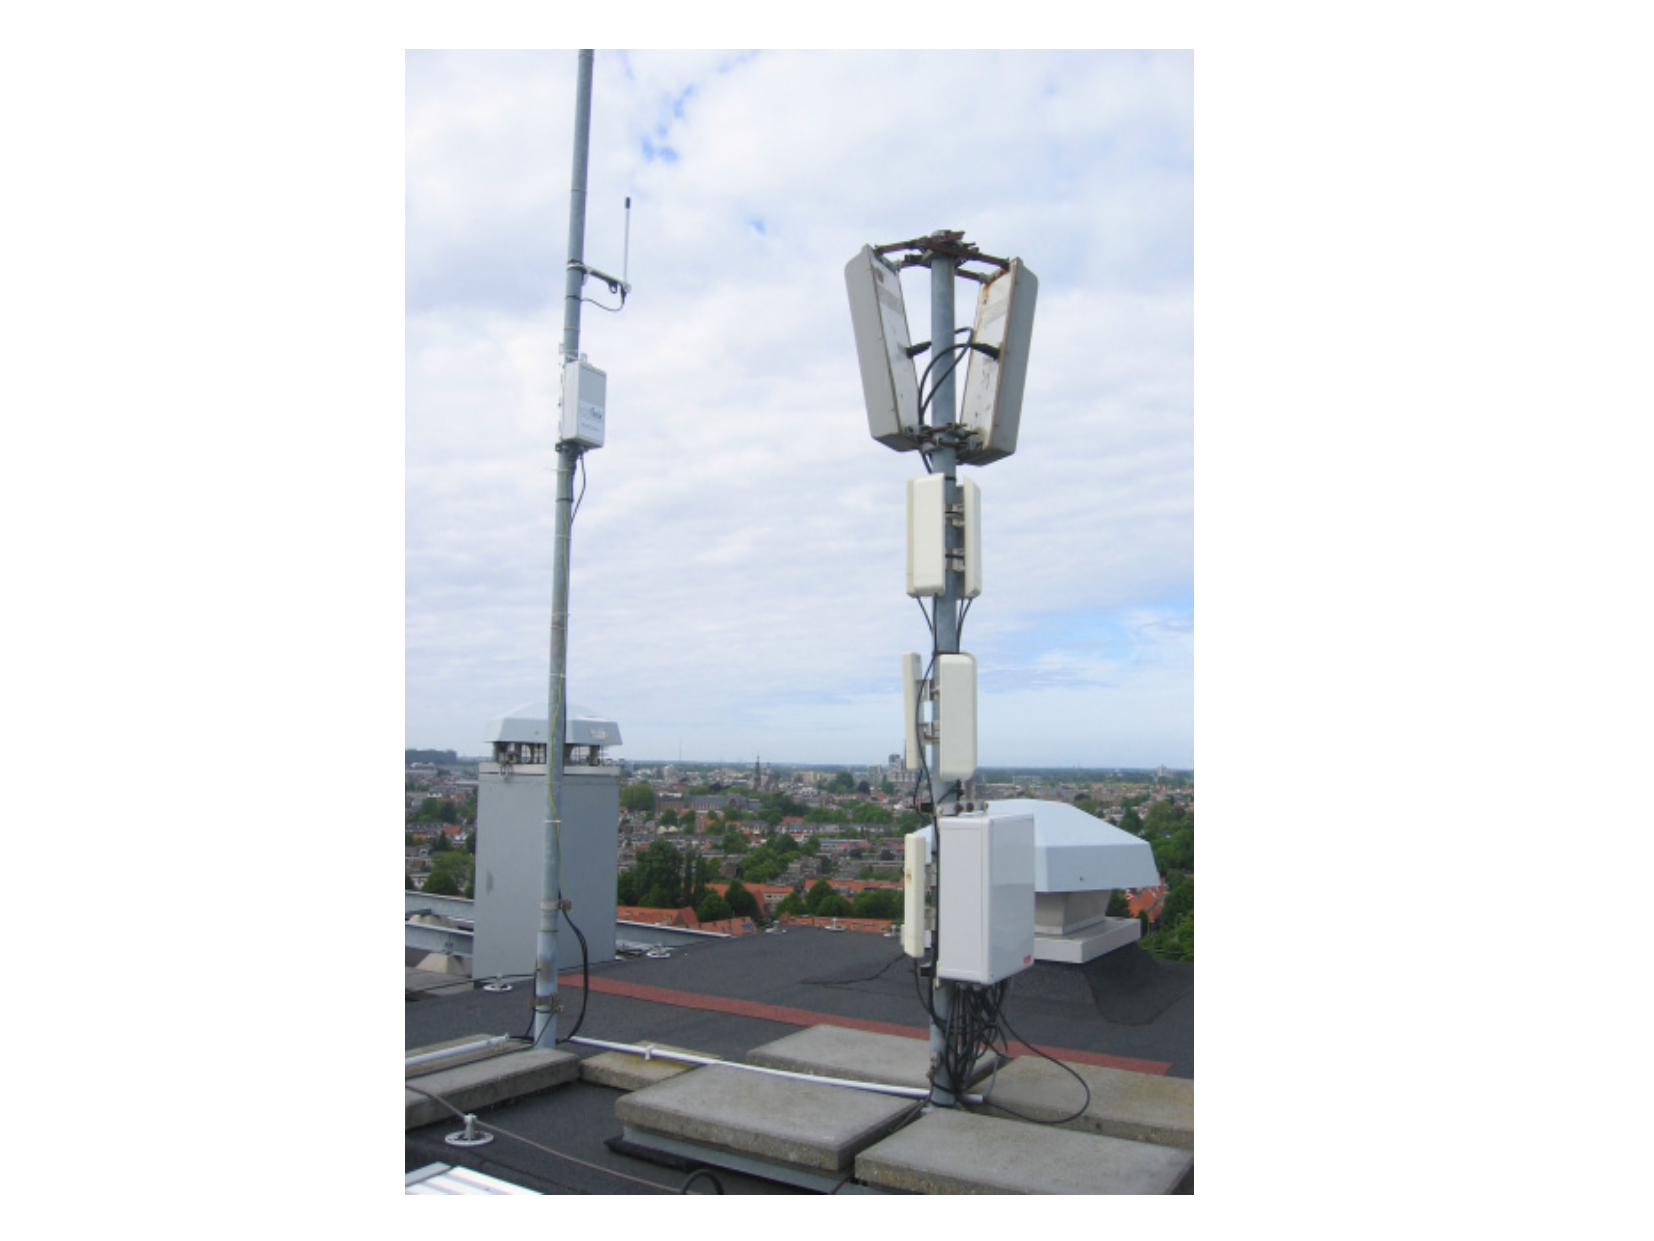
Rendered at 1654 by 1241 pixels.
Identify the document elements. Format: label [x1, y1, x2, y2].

picture [405, 49, 1194, 1195]
